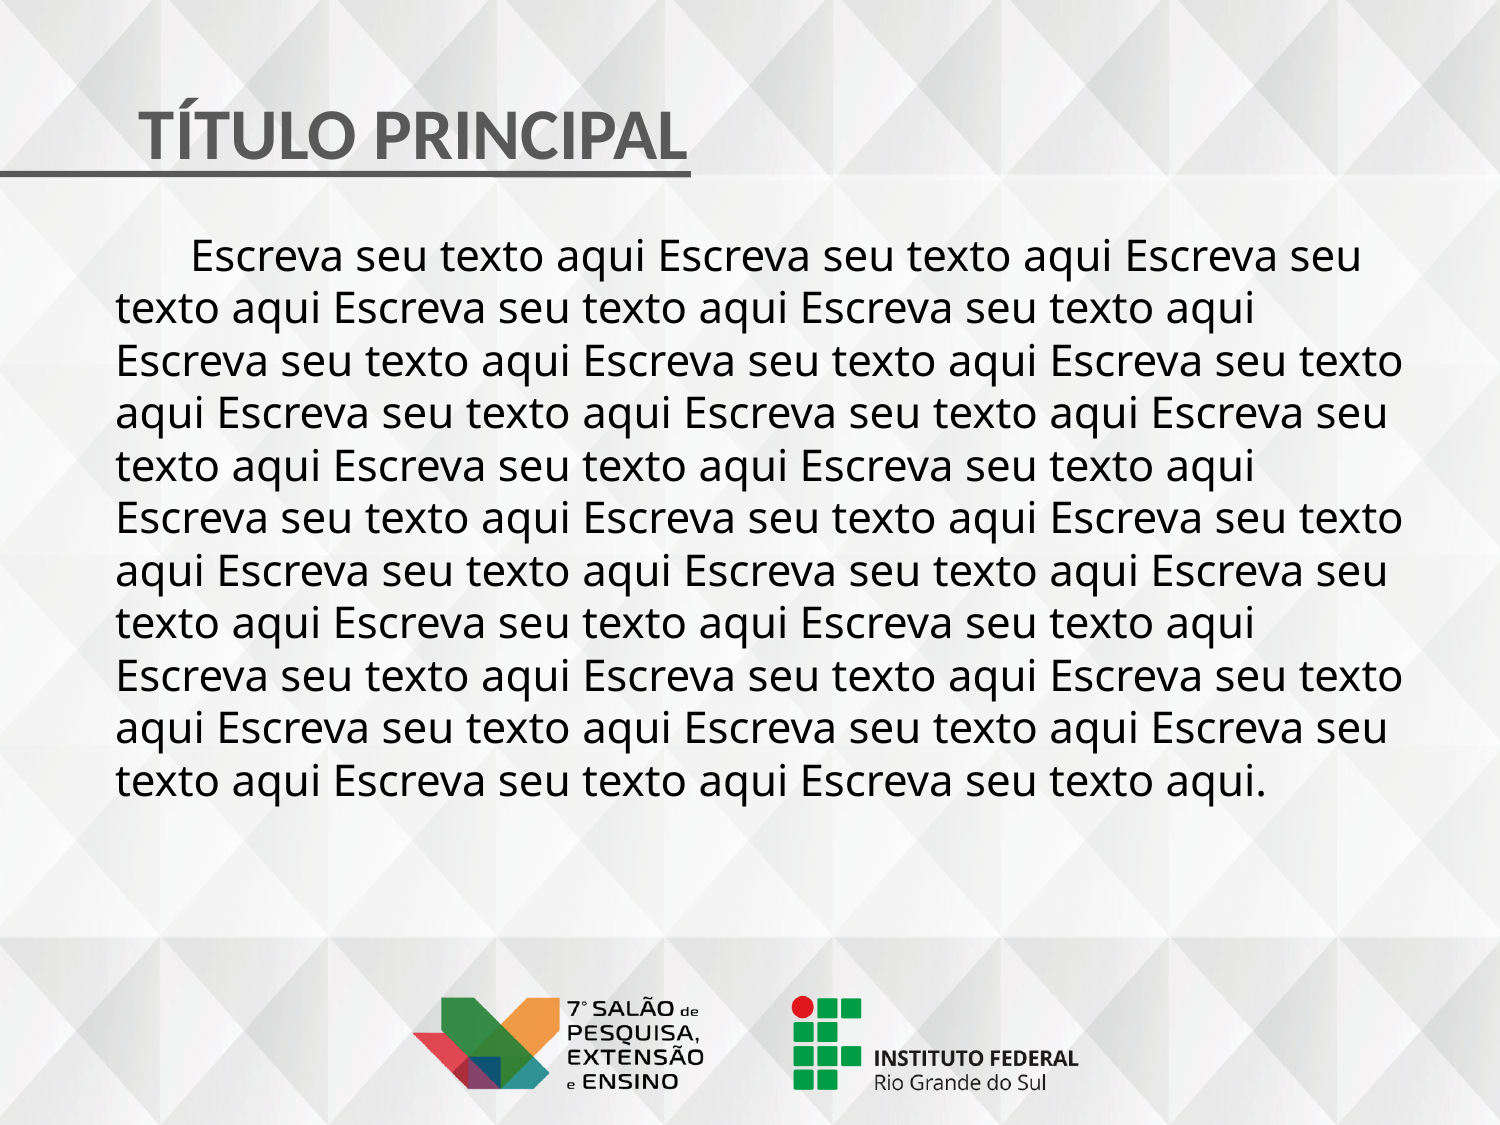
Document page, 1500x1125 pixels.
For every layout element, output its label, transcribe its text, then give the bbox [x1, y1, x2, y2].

picture [0, 0, 1500, 1125]
text_box TÍTULO PRINCIPAL [123, 79, 1010, 183]
text_box Escreva seu texto aqui Escreva seu texto aqui Escreva seu texto aqui Escreva seu texto aqui Escreva seu texto aqui Escreva seu texto aqui Escreva seu texto aqui Escreva seu texto aqui Escreva seu texto aqui Escreva seu texto aqui Escreva seu texto aqui Escreva seu texto aqui Escreva seu texto aqui Escreva seu texto aqui Escreva seu texto aqui Escreva seu texto aqui Escreva seu texto aqui Escreva seu texto aqui Escreva seu texto aqui Escreva seu texto aqui Escreva seu texto aqui Escreva seu texto aqui Escreva seu texto aqui Escreva seu texto aqui Escreva seu texto aqui Escreva seu texto aqui Escreva seu texto aqui Escreva seu texto aqui Escreva seu texto aqui. [100, 220, 1424, 813]
